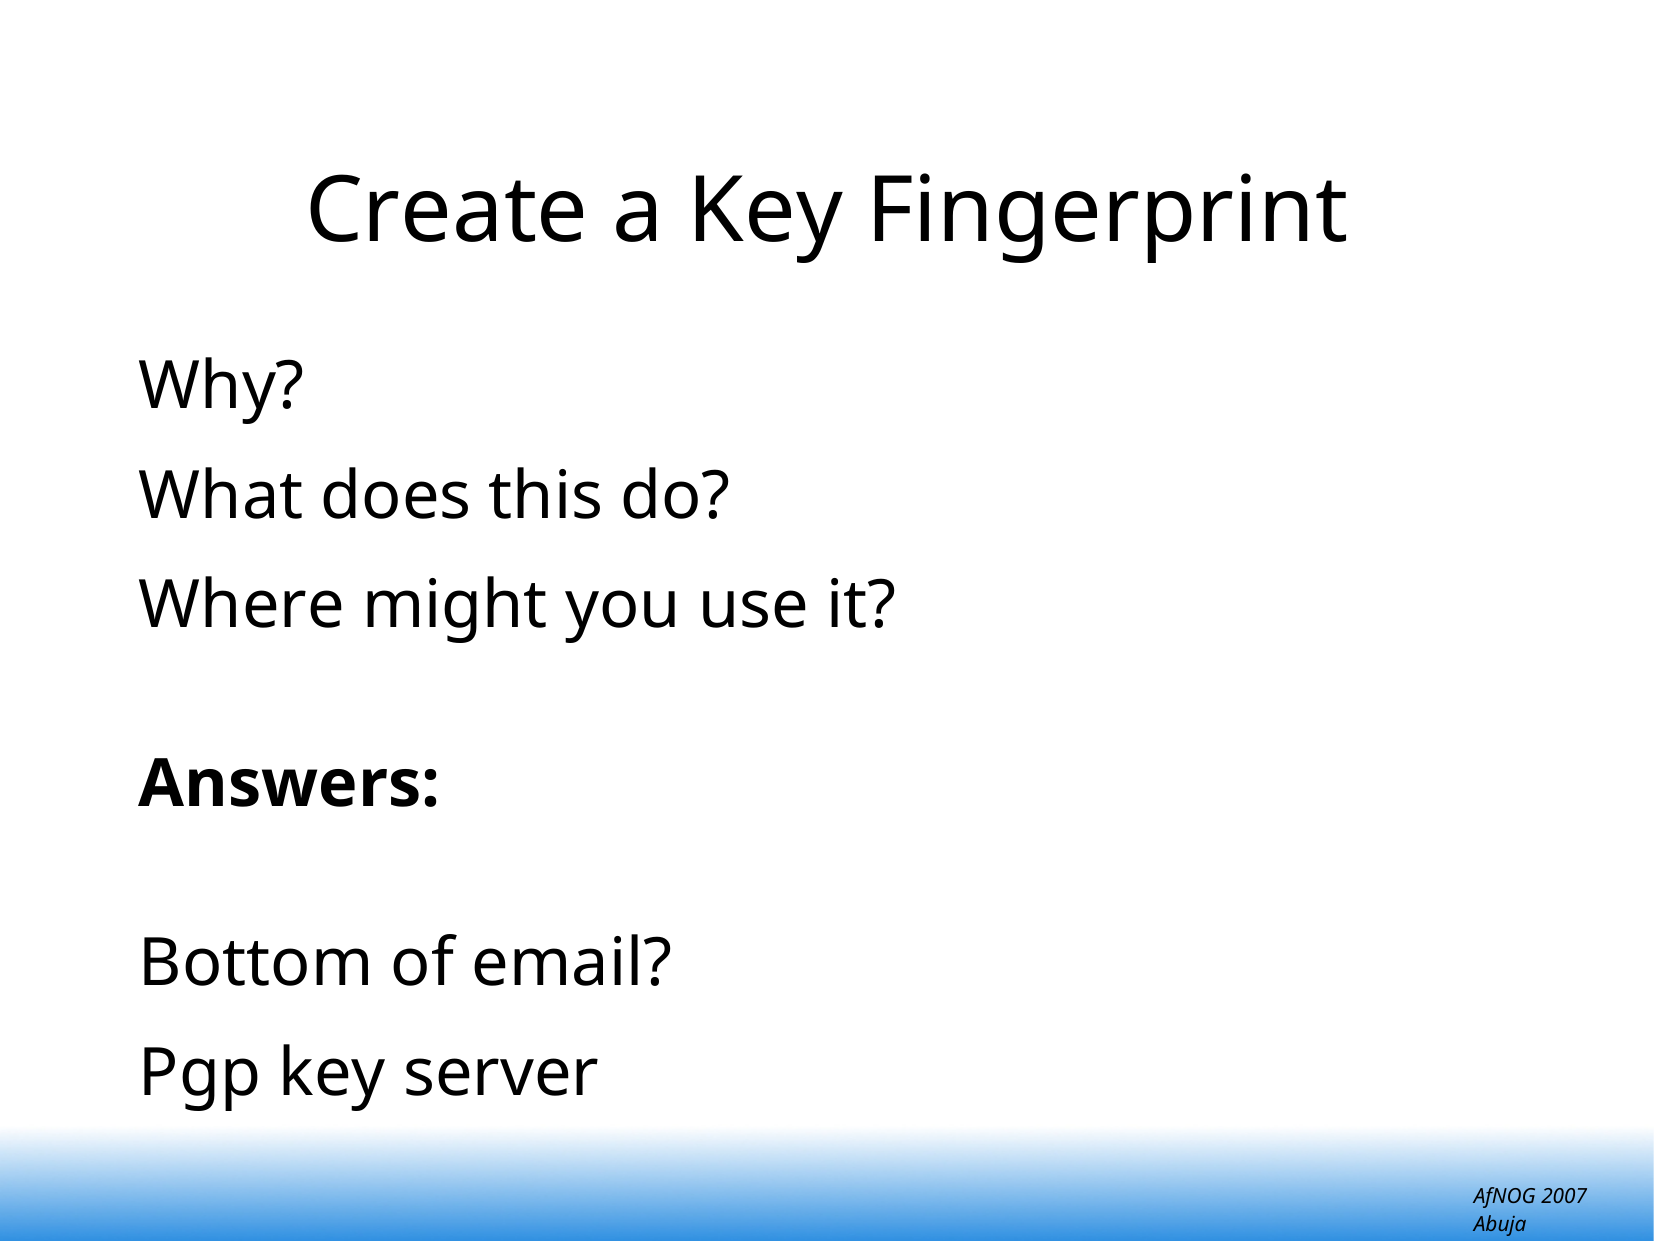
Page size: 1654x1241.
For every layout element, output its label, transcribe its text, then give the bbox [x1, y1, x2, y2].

picture [0, 1124, 1654, 1241]
title Create a Key Fingerprint [121, 102, 1534, 310]
list Why? What does this do? Where might you use it? Answers: Bottom of email? Pgp key server [121, 344, 1534, 1127]
